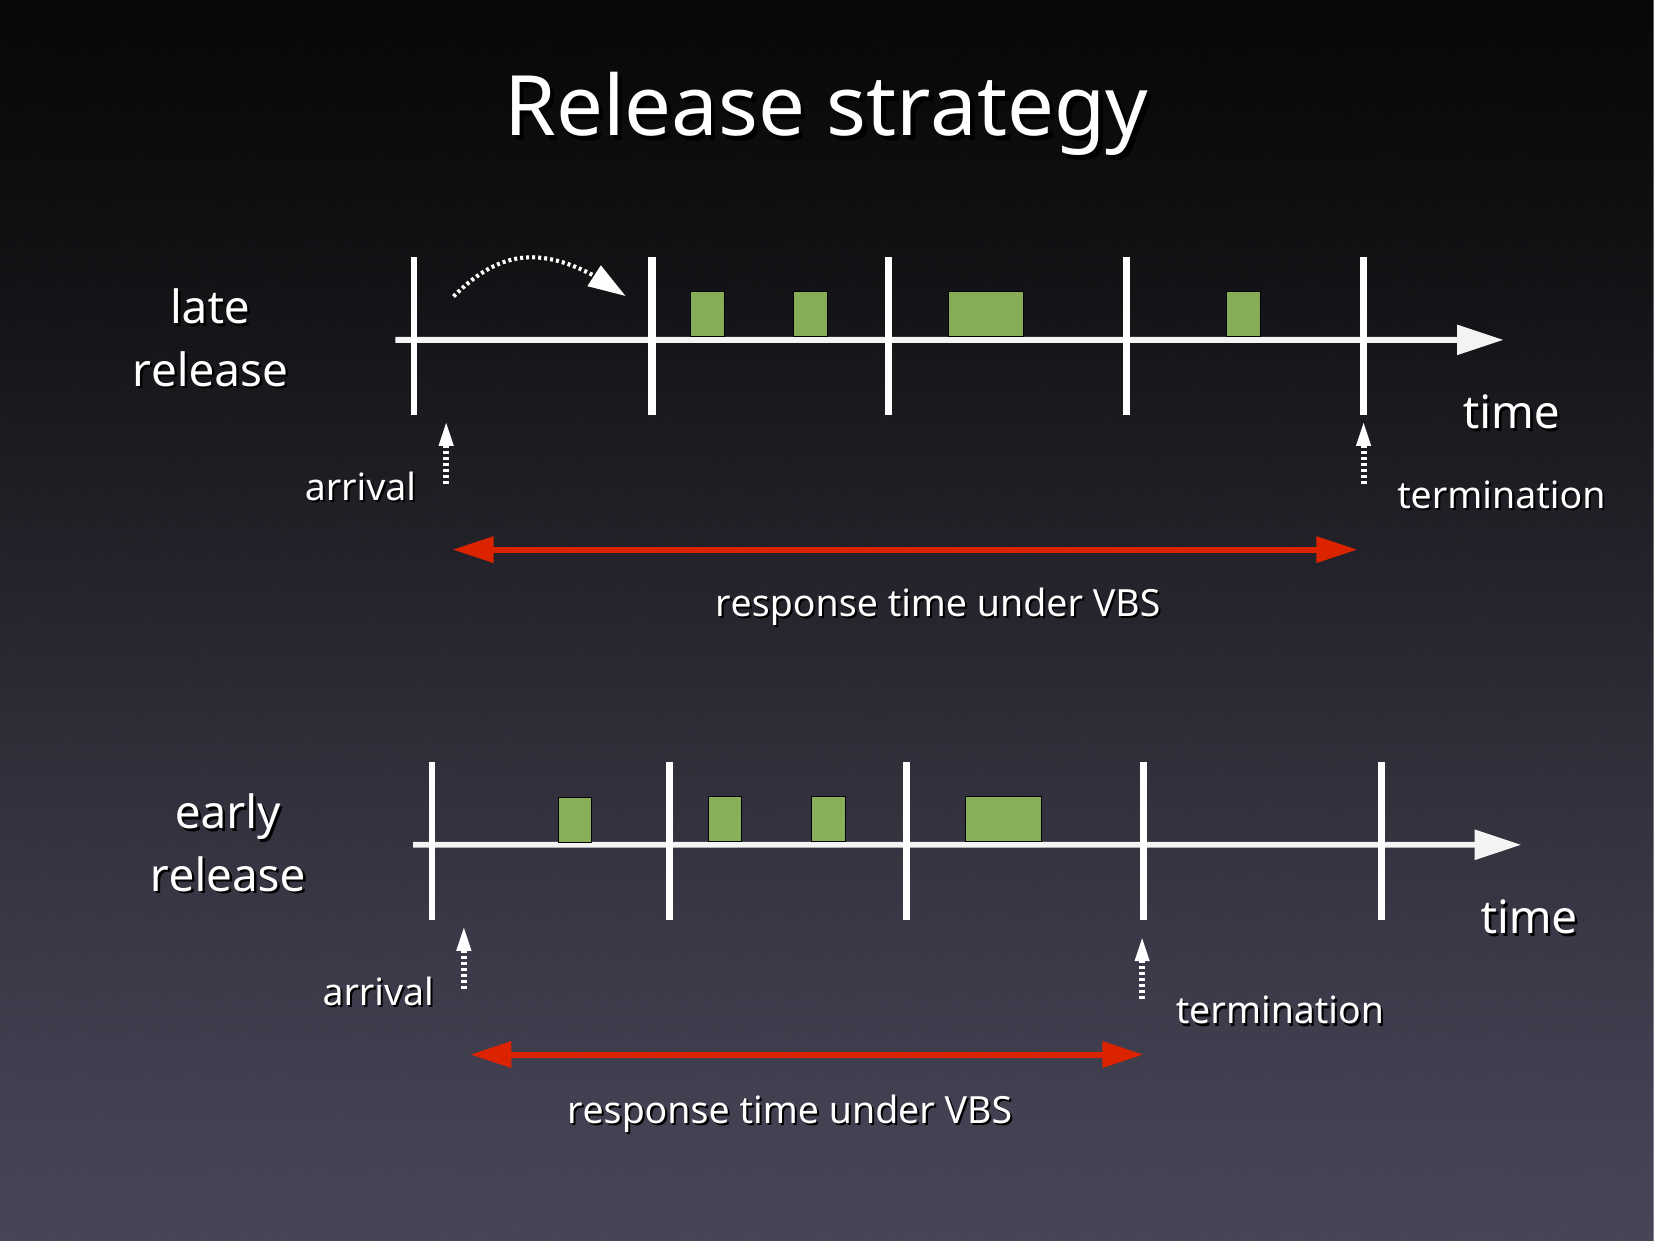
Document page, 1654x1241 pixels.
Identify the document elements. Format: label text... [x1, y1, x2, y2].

text_box late release [97, 274, 323, 399]
text_box response time under VBS [715, 576, 1196, 627]
text_box time [1480, 884, 1601, 947]
text_box time [1462, 379, 1583, 442]
text_box [690, 291, 725, 337]
text_box [948, 291, 1024, 337]
text_box [708, 796, 742, 842]
title Release strategy [120, 0, 1533, 208]
text_box [793, 291, 828, 337]
text_box arrival [283, 460, 438, 511]
text_box arrival [301, 965, 456, 1016]
text_box [1226, 291, 1261, 337]
text_box termination [1169, 983, 1391, 1035]
text_box early release [115, 779, 341, 903]
picture [0, 0, 1654, 1241]
text_box [965, 796, 1042, 842]
text_box response time under VBS [566, 1083, 1063, 1134]
text_box [558, 797, 592, 843]
text_box [811, 796, 846, 842]
text_box termination [1390, 468, 1613, 519]
